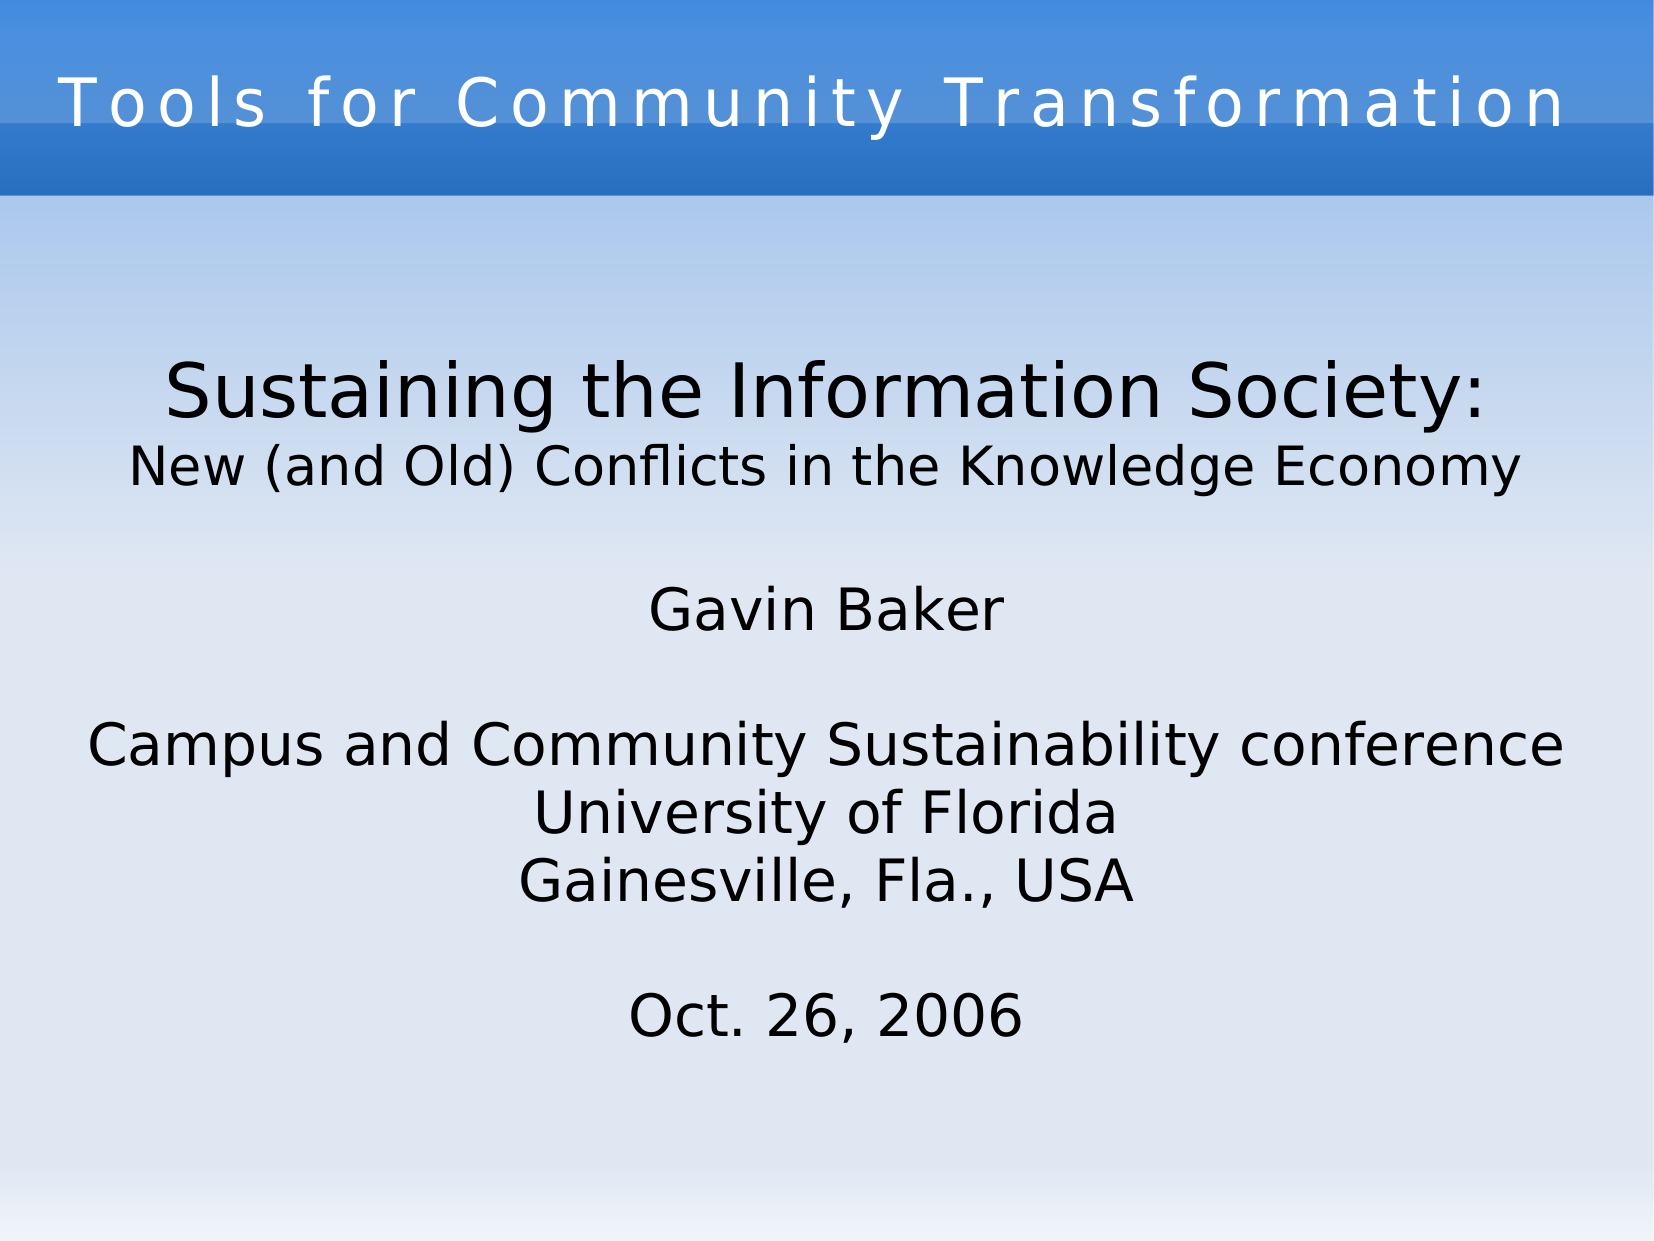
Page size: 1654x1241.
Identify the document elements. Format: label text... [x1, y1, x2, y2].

subtitle Sustaining the Information Society: New (and Old) Conflicts in the Knowledge Economy Gavin Baker Campus and Community Sustainability conference University of Florida Gainesville, Fla., USA Oct. 26, 2006 [82, 290, 1571, 1109]
title Tools for Community Transformation [59, 29, 1613, 178]
picture [0, 0, 1654, 1241]
